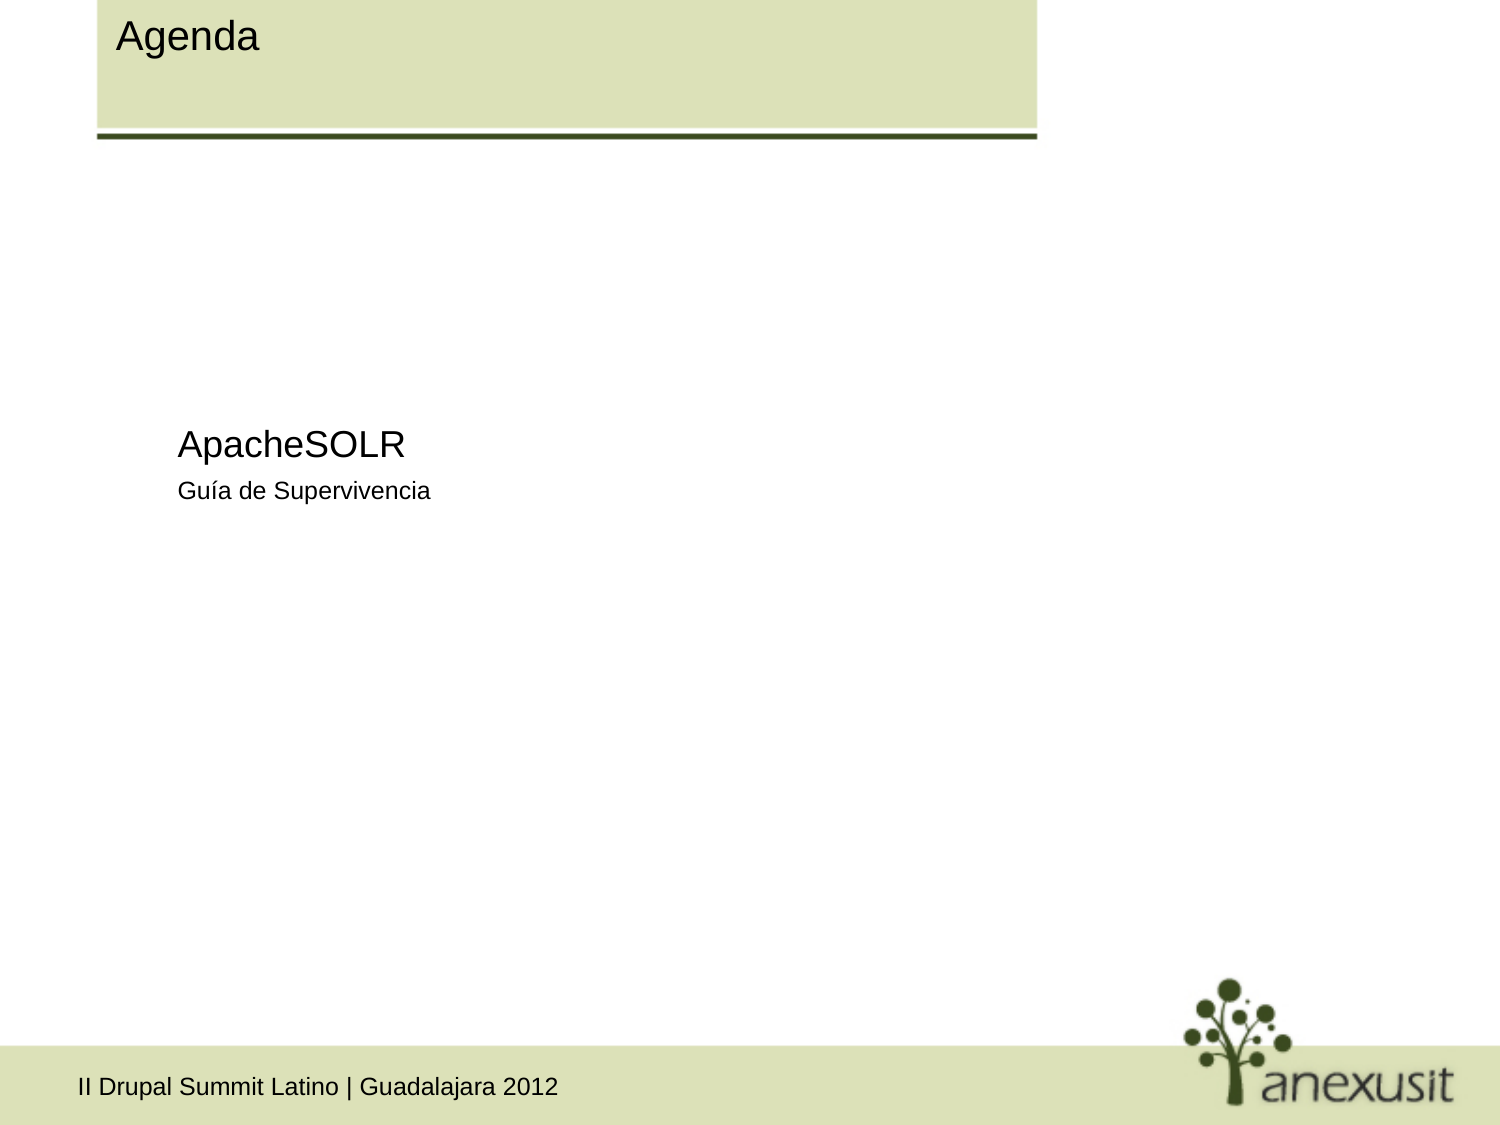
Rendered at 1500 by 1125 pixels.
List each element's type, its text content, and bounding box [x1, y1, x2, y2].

text_box II Drupal Summit Latino | Guadalajara 2012 [62, 1062, 1063, 1109]
picture [0, 0, 1500, 1125]
text_box ApacheSOLR Guía de Supervivencia [162, 412, 850, 563]
text_box Agenda [100, 0, 827, 119]
